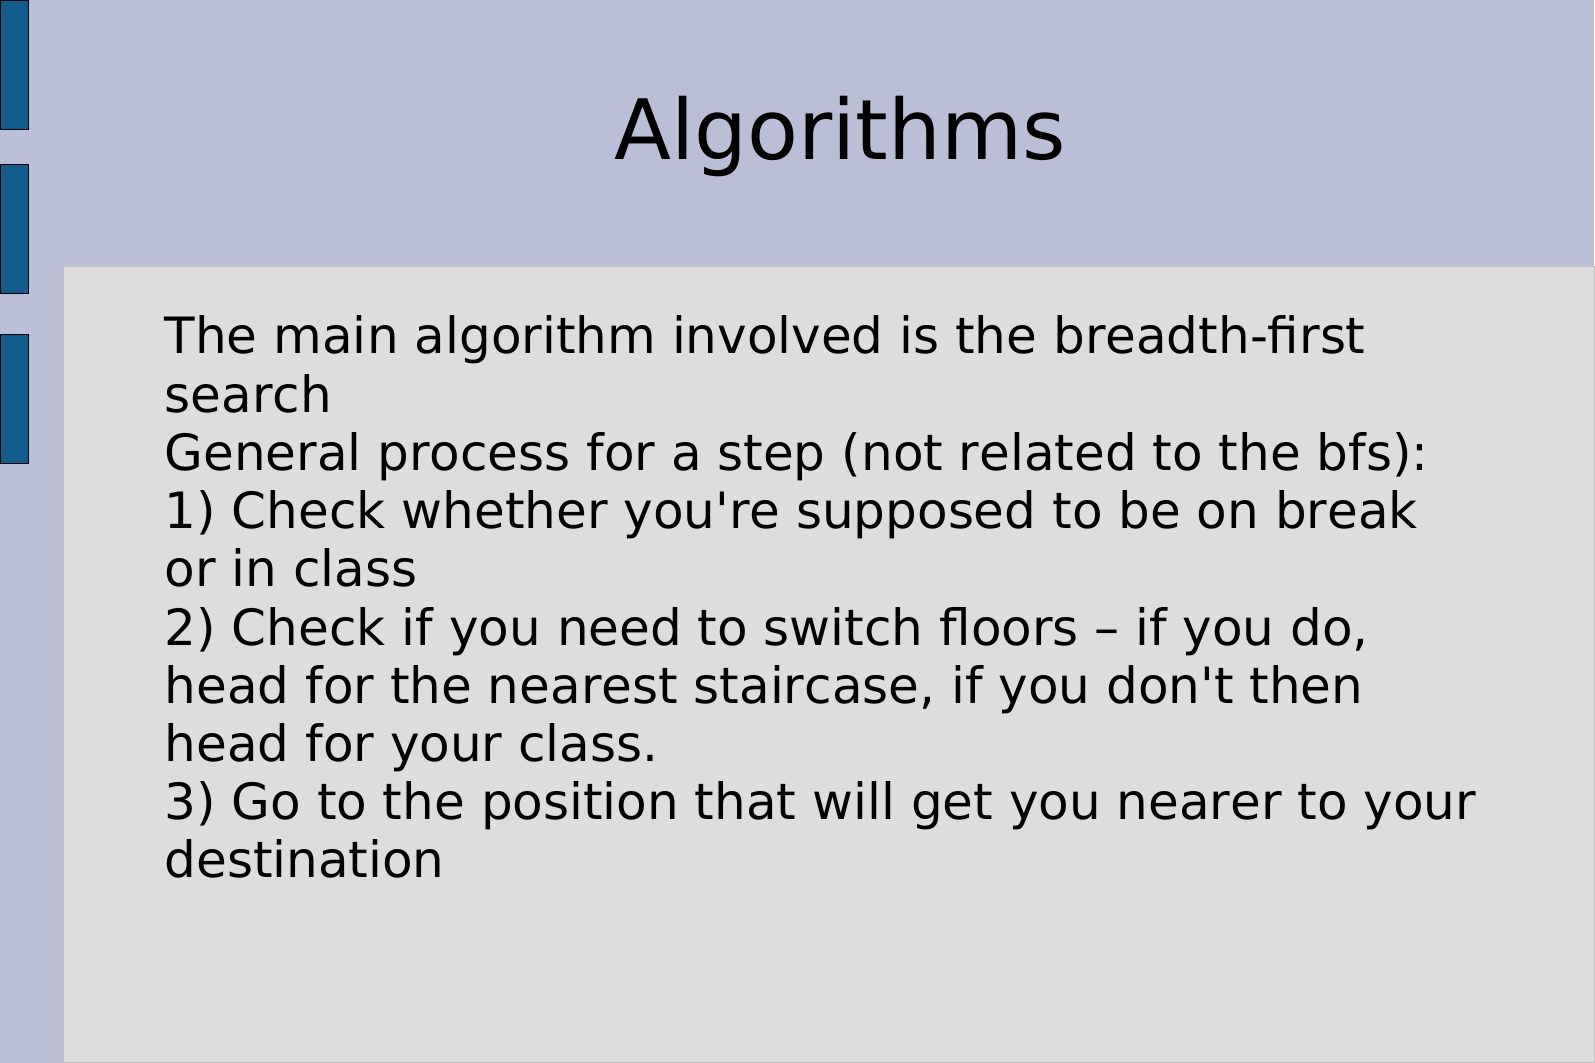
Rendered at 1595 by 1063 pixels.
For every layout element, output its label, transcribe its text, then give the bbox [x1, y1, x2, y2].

text_box The main algorithm involved is the breadth-first search General process for a step (not related to the bfs): 1) Check whether you're supposed to be on break or in class 2) Check if you need to switch floors – if you do, head for the nearest staircase, if you don't then head for your class. 3) Go to the position that will get you nearer to your destination [150, 300, 1501, 898]
text_box Algorithms [600, 75, 1538, 187]
